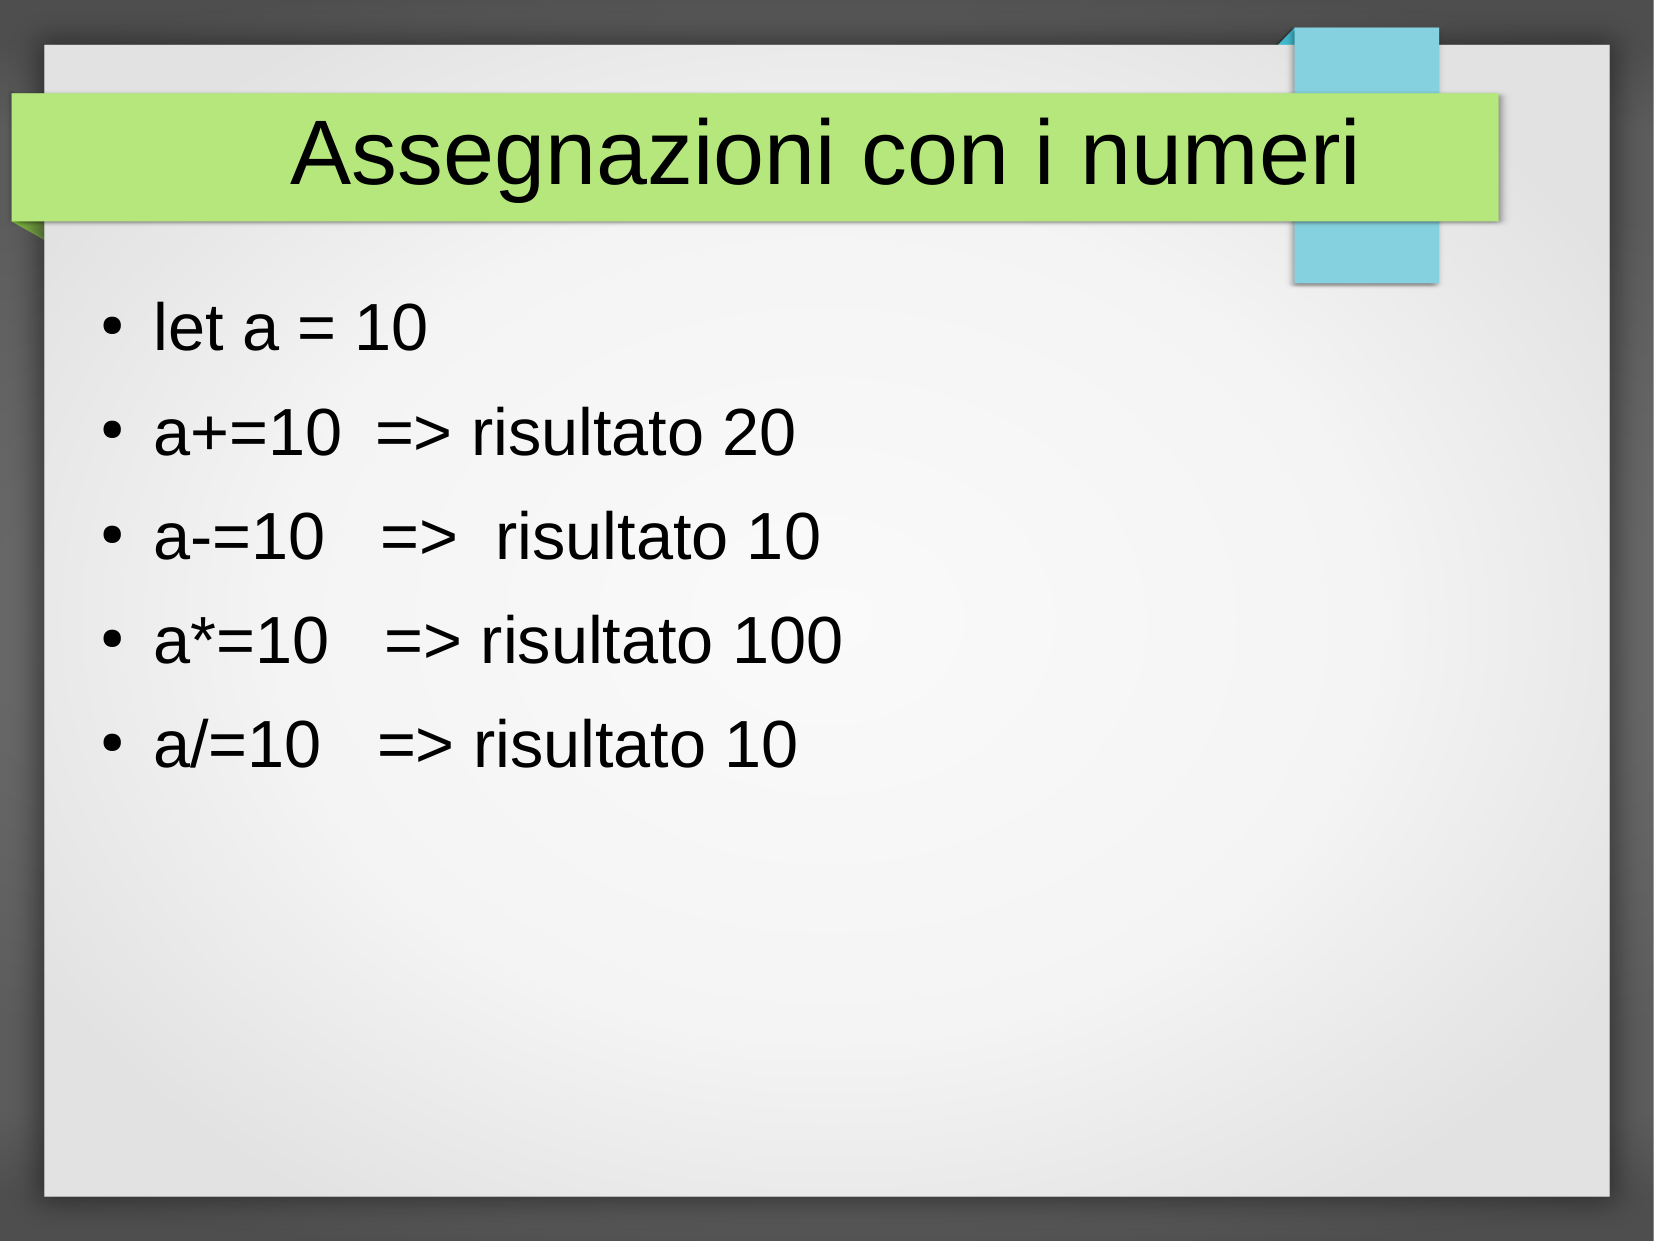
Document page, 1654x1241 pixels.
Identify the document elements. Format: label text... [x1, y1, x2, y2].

title Assegnazioni con i numeri [82, 49, 1571, 257]
list let a = 10 a+=10 => risultato 20 a-=10 => risultato 10 a*=10 => risultato 100 a/=10 => risultato 10 [82, 290, 1571, 1010]
picture [0, 0, 1654, 1241]
